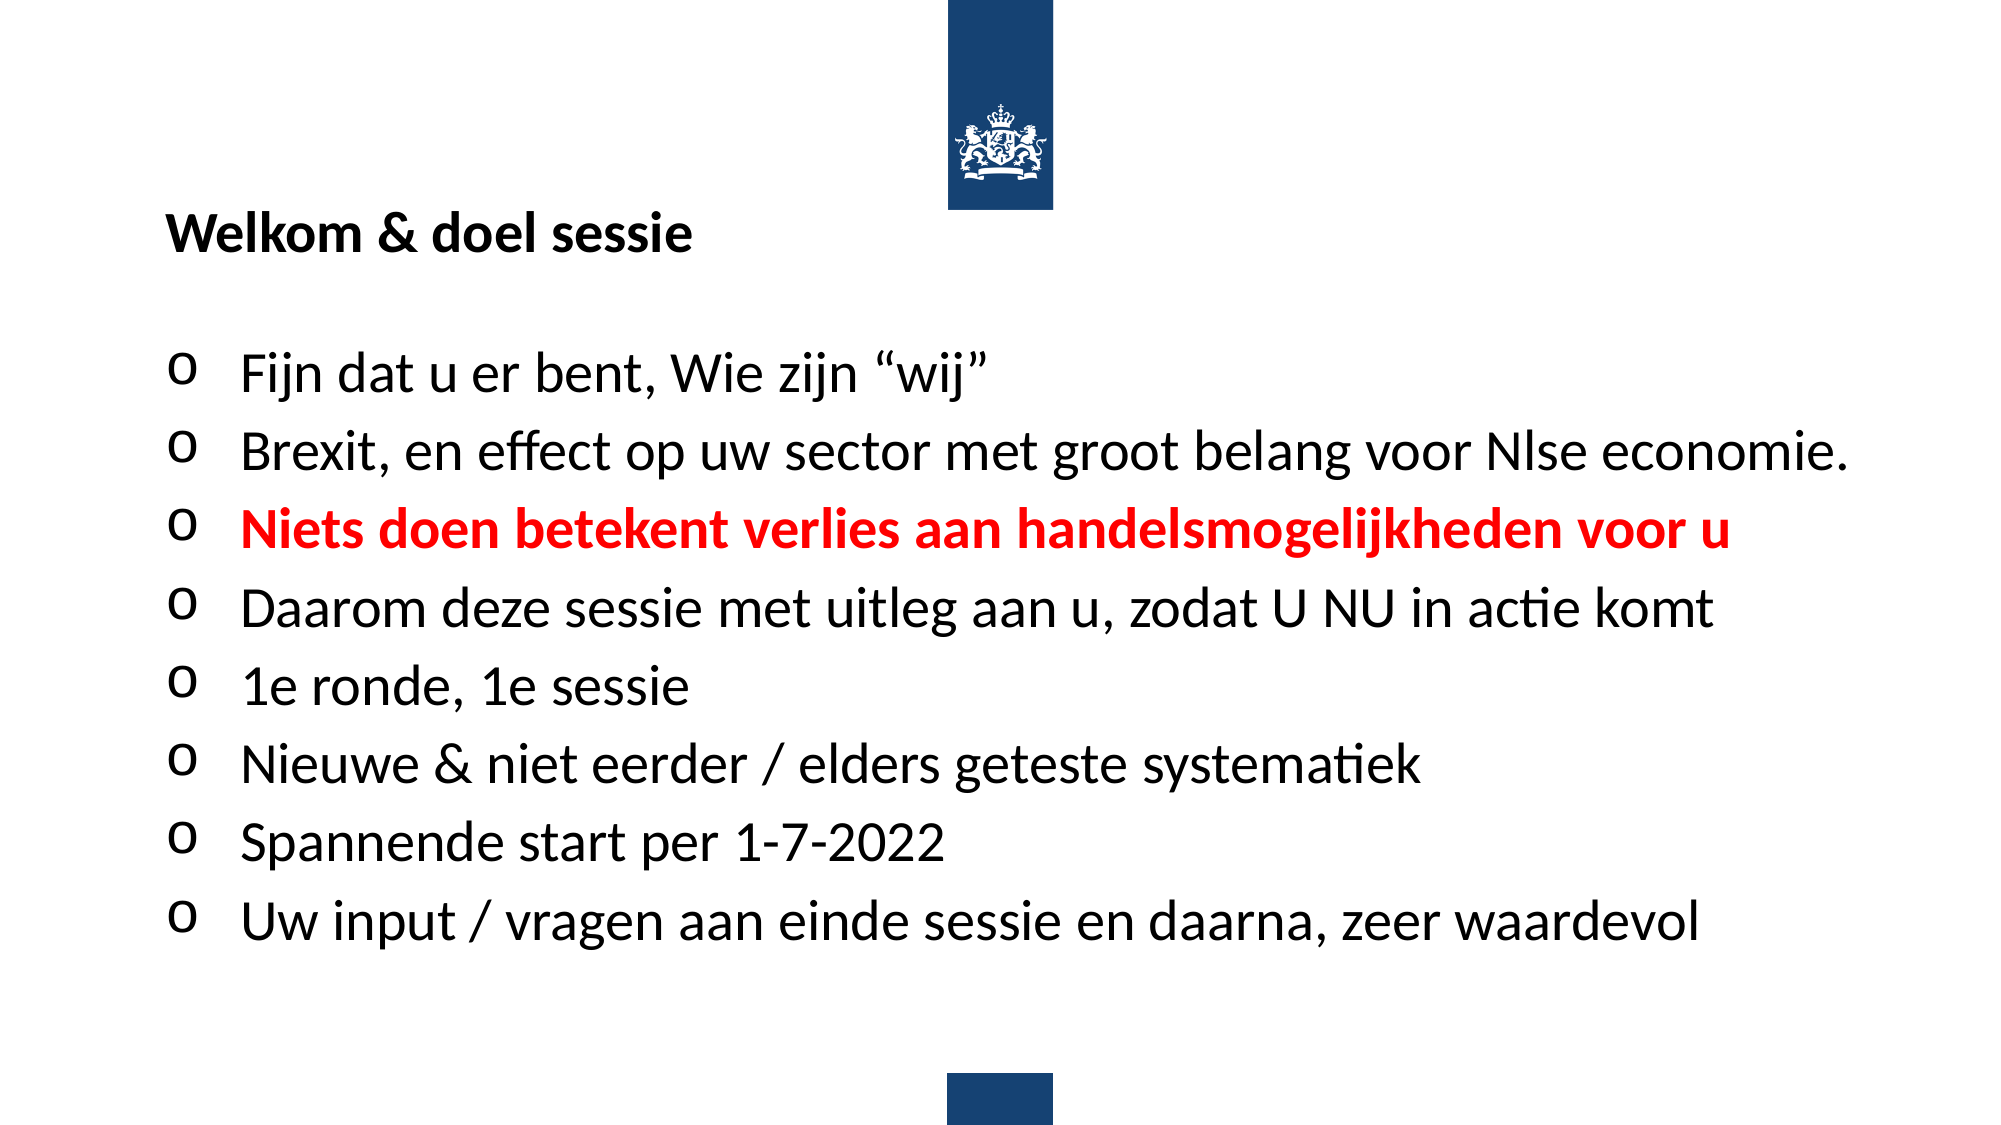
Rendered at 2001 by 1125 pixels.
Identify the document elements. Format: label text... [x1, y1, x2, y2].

text_box Welkom & doel sessie Fijn dat u er bent, Wie zijn “wij” Brexit, en effect op uw sector met groot belang voor Nlse economie. Niets doen betekent verlies aan handelsmogelijkheden voor u Daarom deze sessie met uitleg aan u, zodat U NU in actie komt 1e ronde, 1e sessie Nieuwe & niet eerder / elders geteste systematiek Spannende start per 1-7-2022 Uw input / vragen aan einde sessie en daarna, zeer waardevol [150, 186, 2000, 960]
